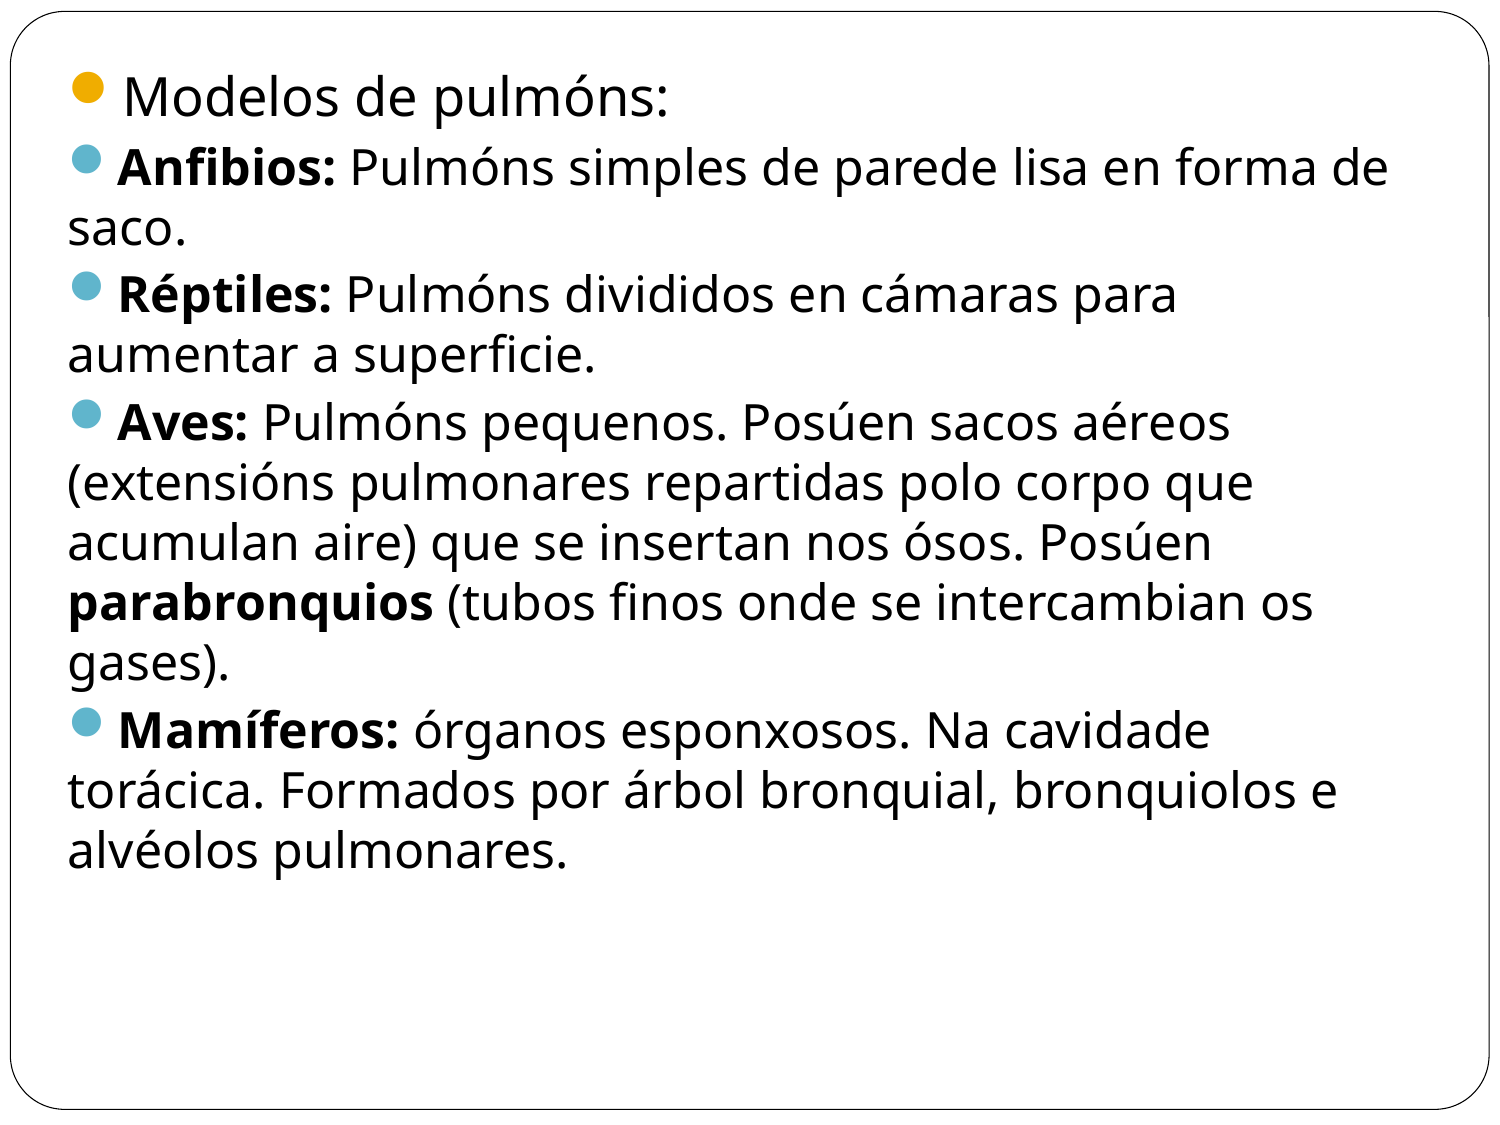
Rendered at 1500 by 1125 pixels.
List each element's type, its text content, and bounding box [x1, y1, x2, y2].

text_box Modelos de pulmóns: Anfibios: Pulmóns simples de parede lisa en forma de saco. Réptiles: Pulmóns divididos en cámaras para aumentar a superficie. Aves: Pulmóns pequenos. Posúen sacos aéreos (extensións pulmonares repartidas polo corpo que acumulan aire) que se insertan nos ósos. Posúen parabronquios (tubos finos onde se intercambian os gases). Mamíferos: órganos esponxosos. Na cavidade torácica. Formados por árbol bronquial, bronquiolos e alvéolos pulmonares. [53, 54, 1426, 988]
